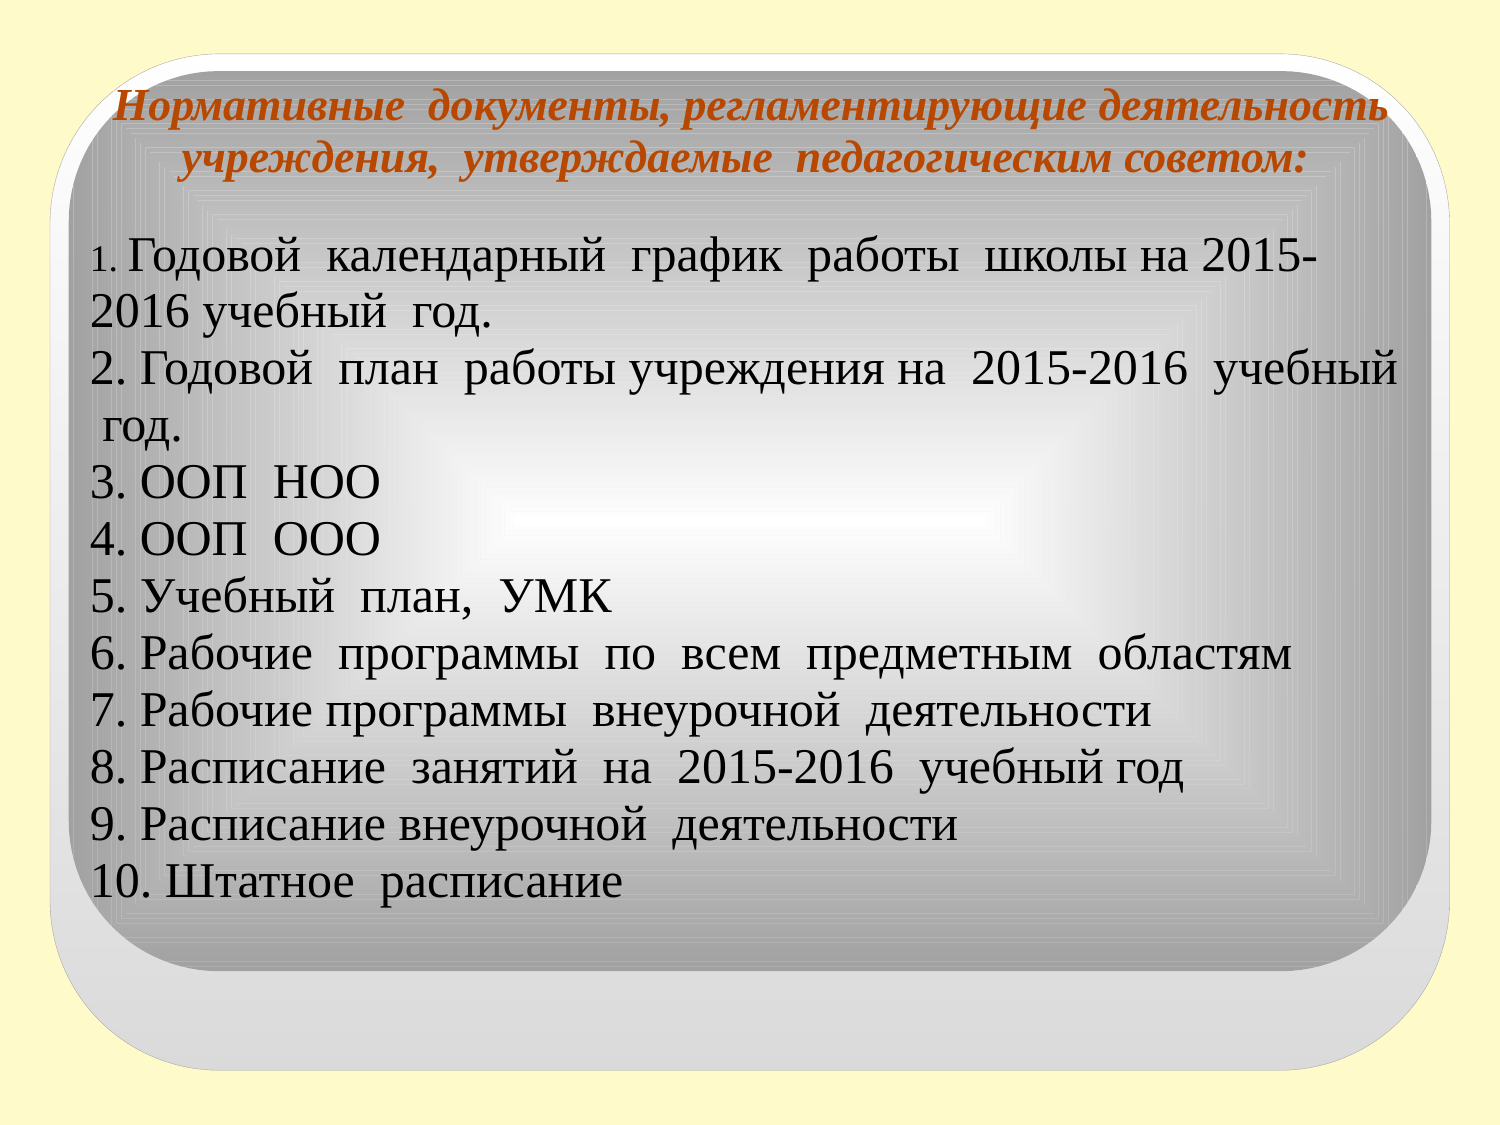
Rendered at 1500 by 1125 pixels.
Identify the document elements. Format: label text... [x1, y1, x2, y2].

title Нормативные документы, регламентирующие деятельность учреждения, утверждаемые педагогическим советом: 1. Годовой календарный график работы школы на 2015-2016 учебный год. 2. Годовой план работы учреждения на 2015-2016 учебный год. 3. ООП НОО 4. ООП ООО 5. Учебный план, УМК 6. Рабочие программы по всем предметным областям 7. Рабочие программы внеурочной деятельности 8. Расписание занятий на 2015-2016 учебный год 9. Расписание внеурочной деятельности 10. Штатное расписание [75, 70, 1418, 981]
